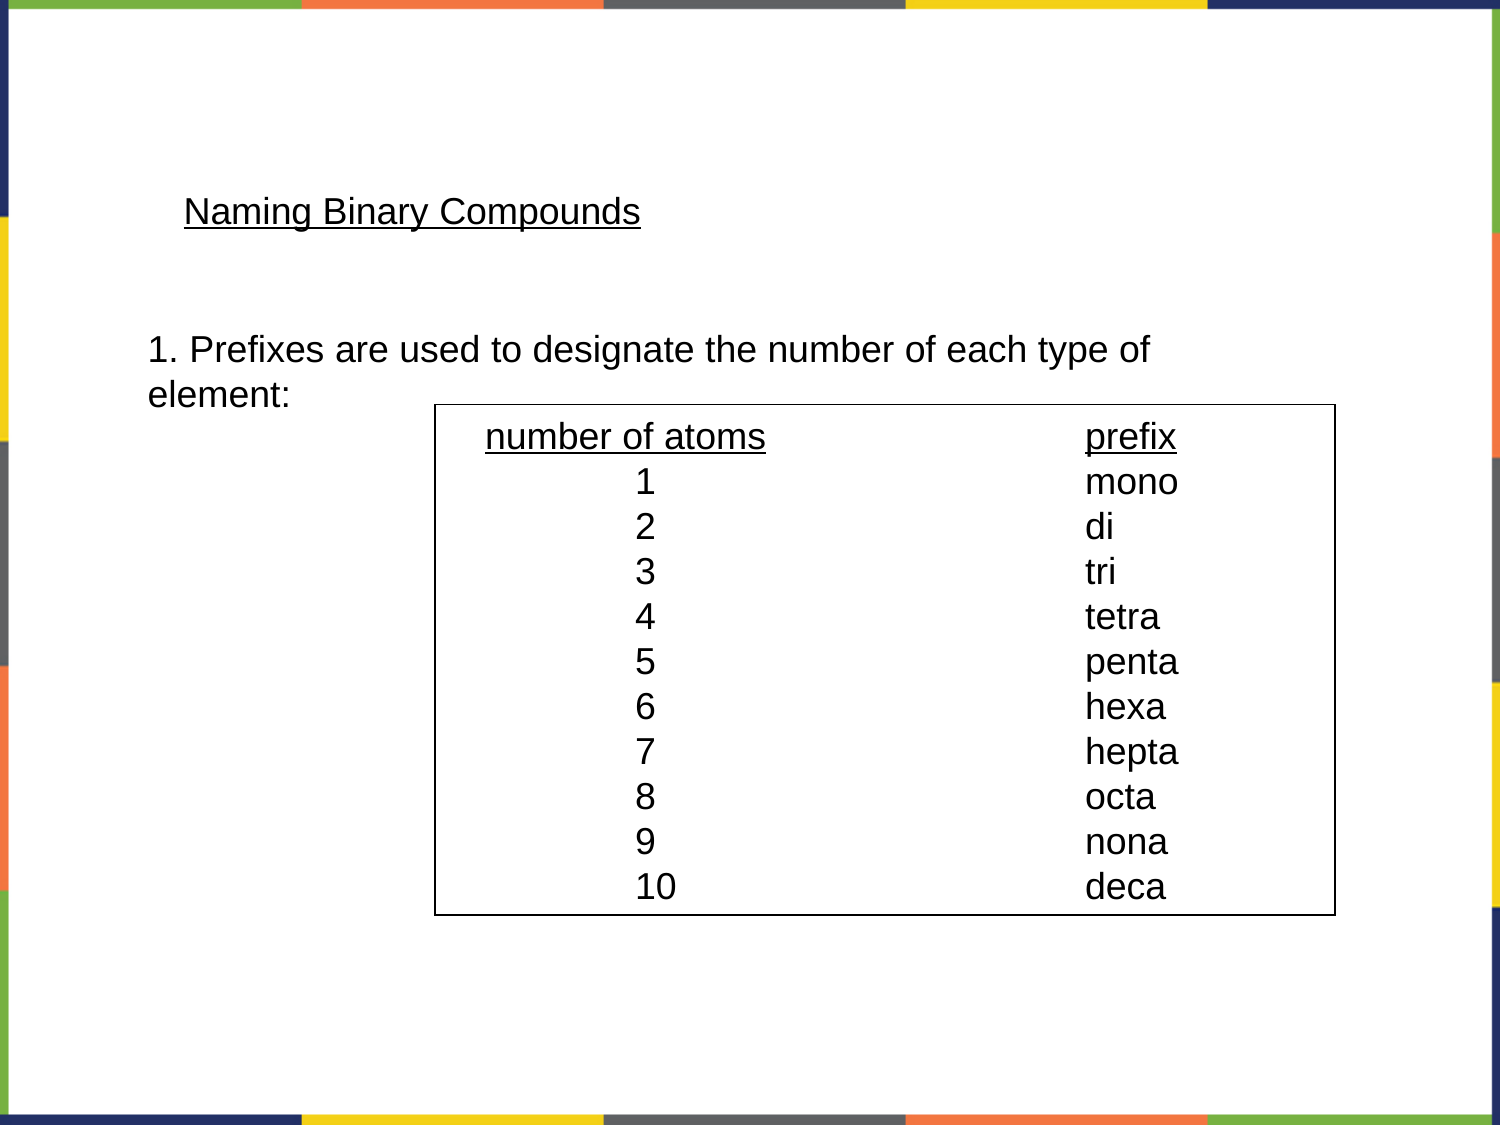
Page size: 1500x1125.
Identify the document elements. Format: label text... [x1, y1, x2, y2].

text_box 1. Prefixes are used to designate the number of each type of element: [97, 317, 1311, 423]
picture [0, 0, 1500, 1125]
text_box number of atoms prefix 1 mono 2 di 3 tri 4 tetra 5 penta 6 hexa 7 hepta 8 octa 9 nona 10 deca [435, 404, 1336, 915]
text_box Naming Binary Compounds [133, 179, 656, 240]
